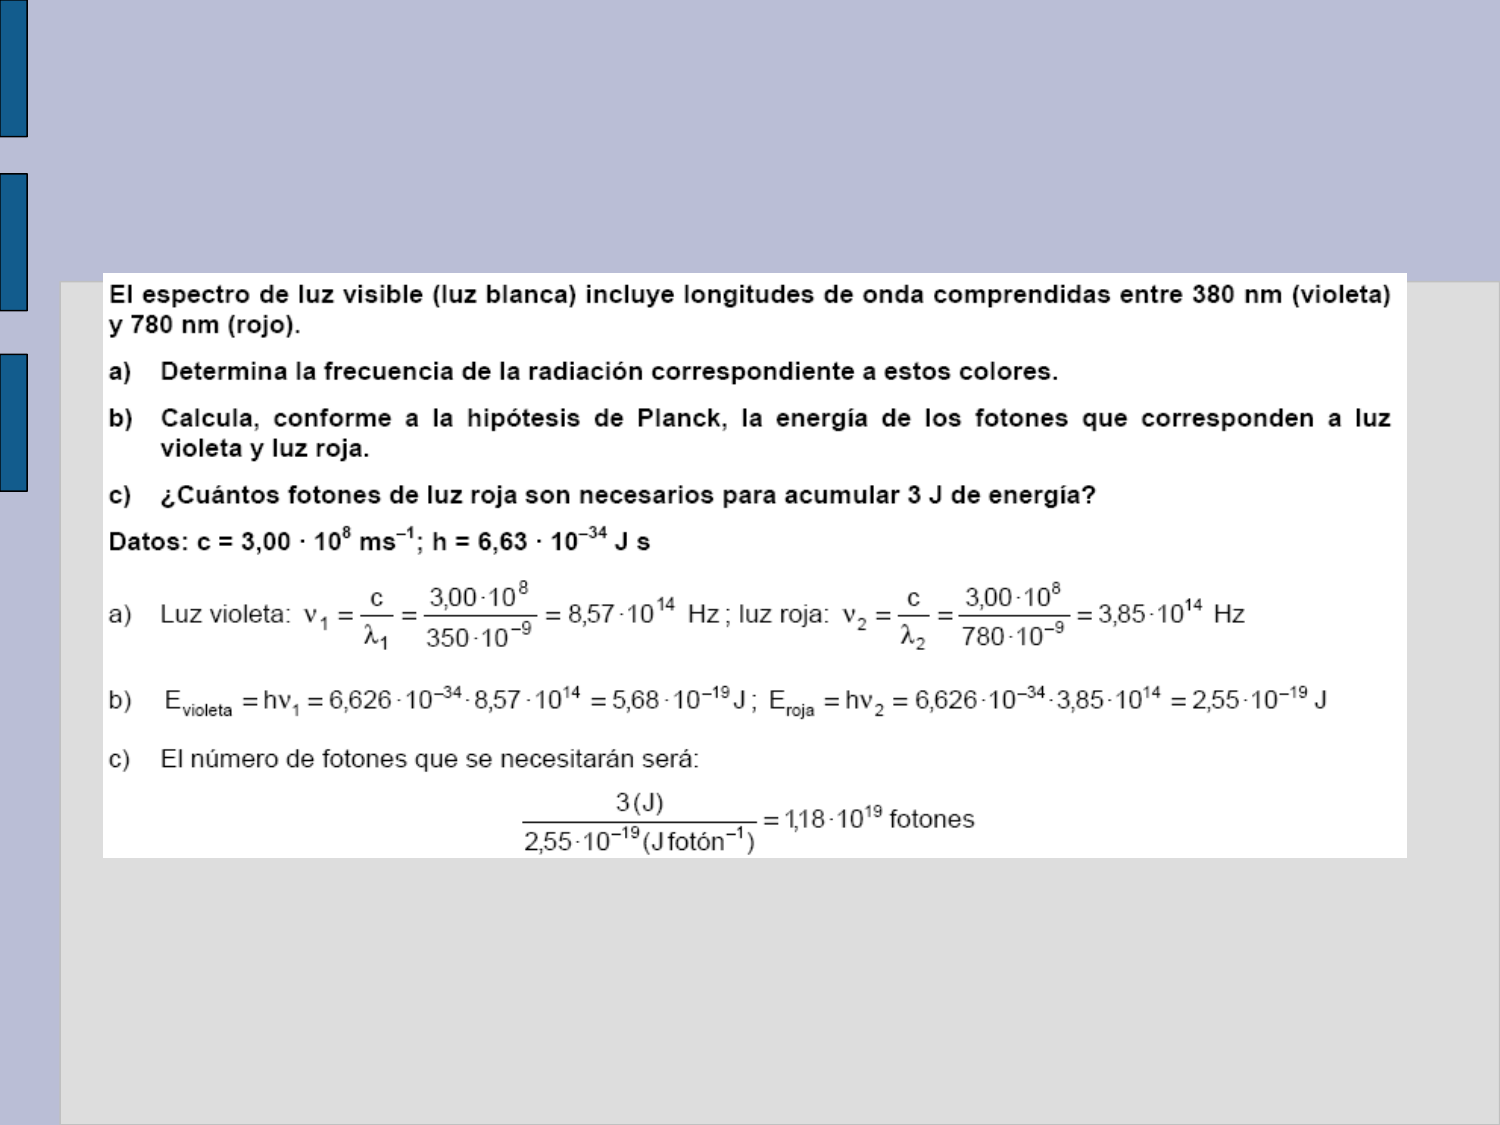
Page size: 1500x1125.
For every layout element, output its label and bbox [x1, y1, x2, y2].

picture [103, 273, 1407, 858]
